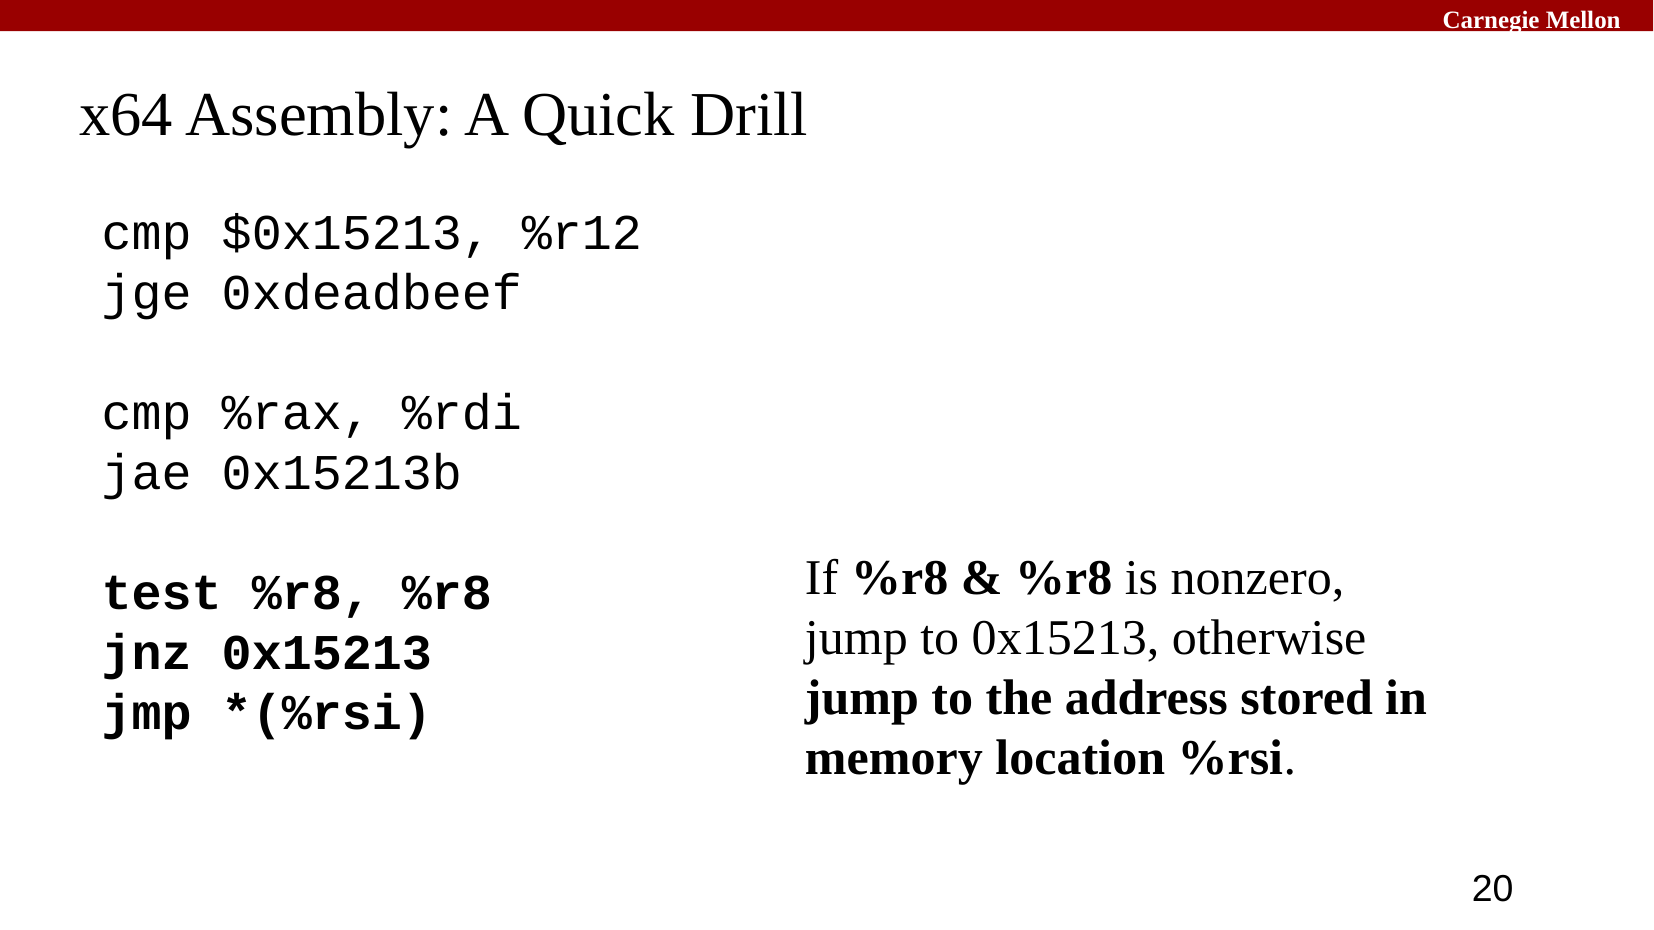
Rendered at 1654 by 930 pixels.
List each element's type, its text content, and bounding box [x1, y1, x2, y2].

list cmp $0x15213, %r12 jge 0xdeadbeef cmp %rax, %rdi jae 0x15213b test %r8, %r8 jnz 0x15213 jmp *(%rsi) [71, 184, 780, 755]
title x64 Assembly: A Quick Drill [64, 16, 1437, 205]
text_box If %r8 & %r8 is nonzero, jump to 0x15213, otherwise jump to the address stored in memory location %rsi. [789, 184, 1468, 800]
